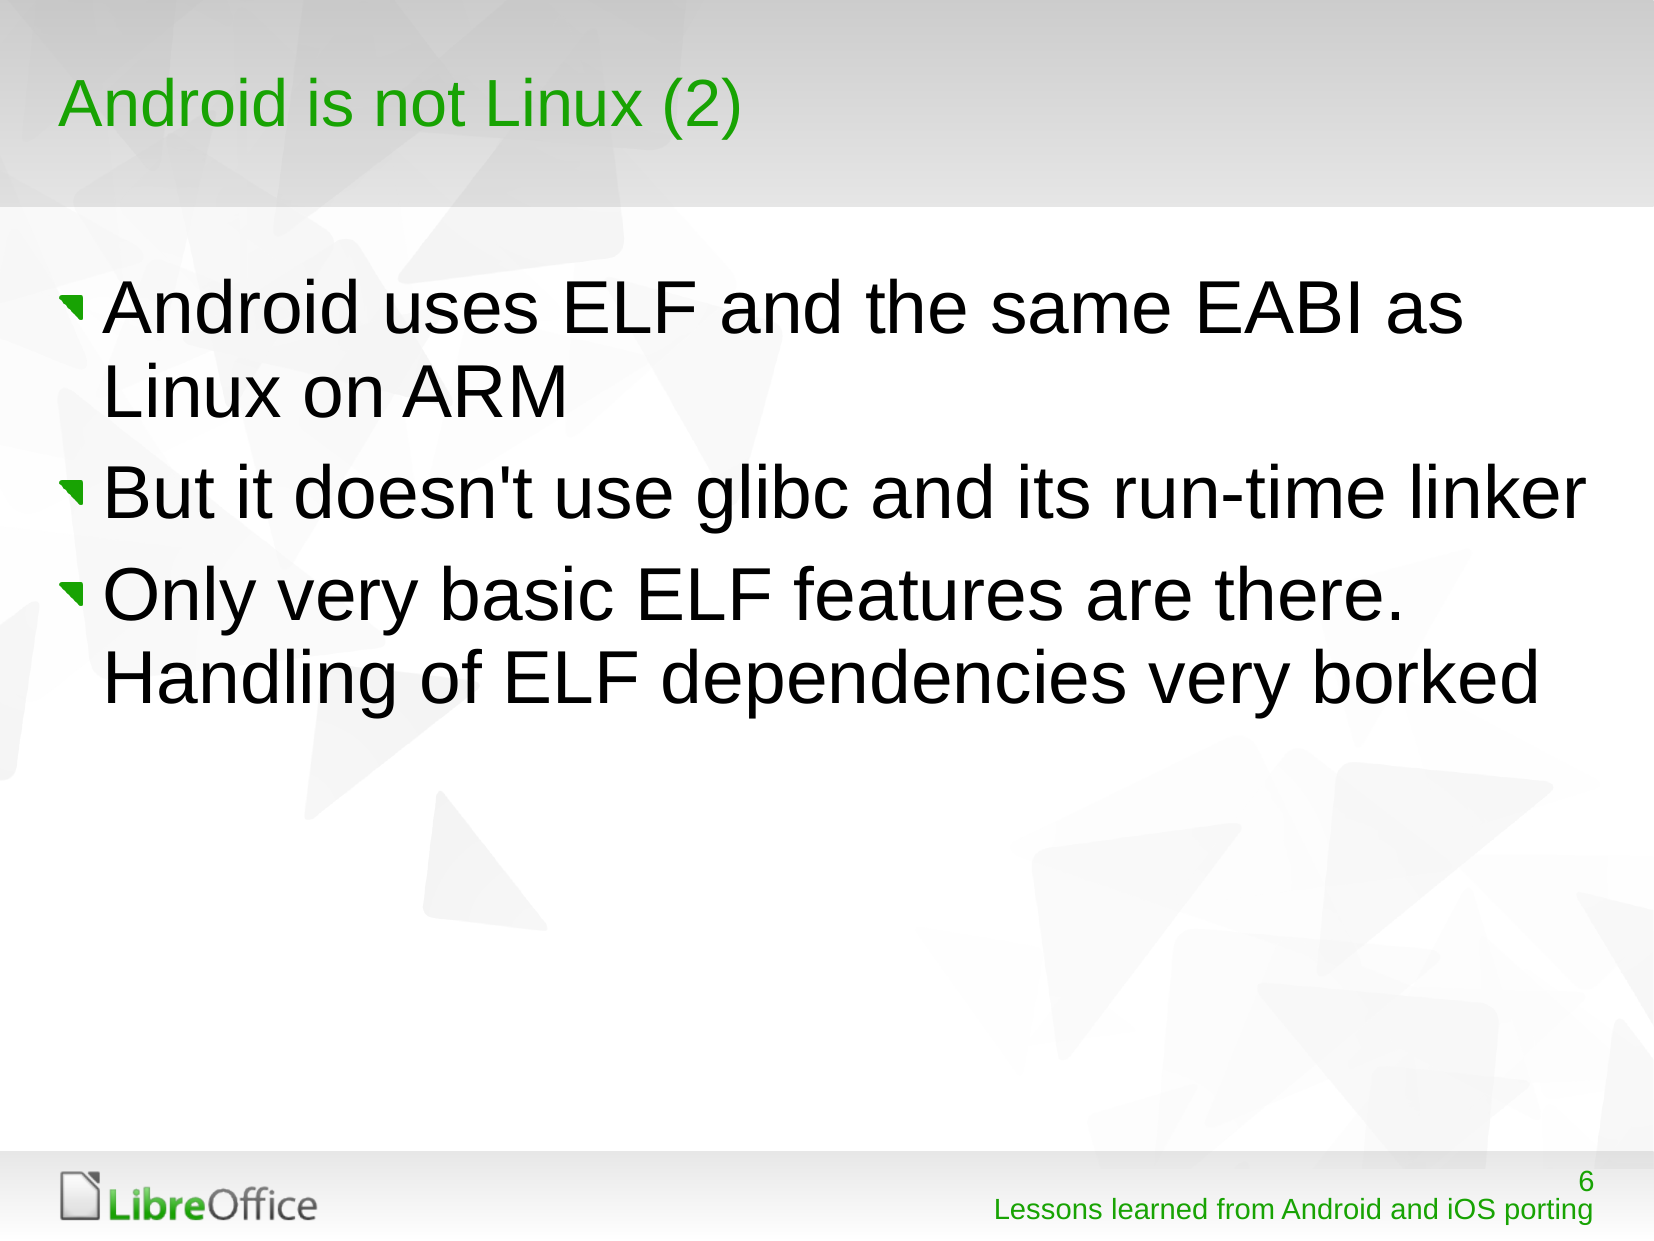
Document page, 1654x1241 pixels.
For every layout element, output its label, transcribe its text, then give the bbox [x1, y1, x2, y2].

title Android is not Linux (2) [59, 29, 1595, 178]
picture [41, 1152, 337, 1240]
picture [915, 548, 1654, 1169]
list Android uses ELF and the same EABI as Linux on ARM But it doesn't use glibc and its run-time linker Only very basic ELF features are there. Handling of ELF dependencies very borked [59, 265, 1595, 1114]
picture [0, 0, 783, 931]
